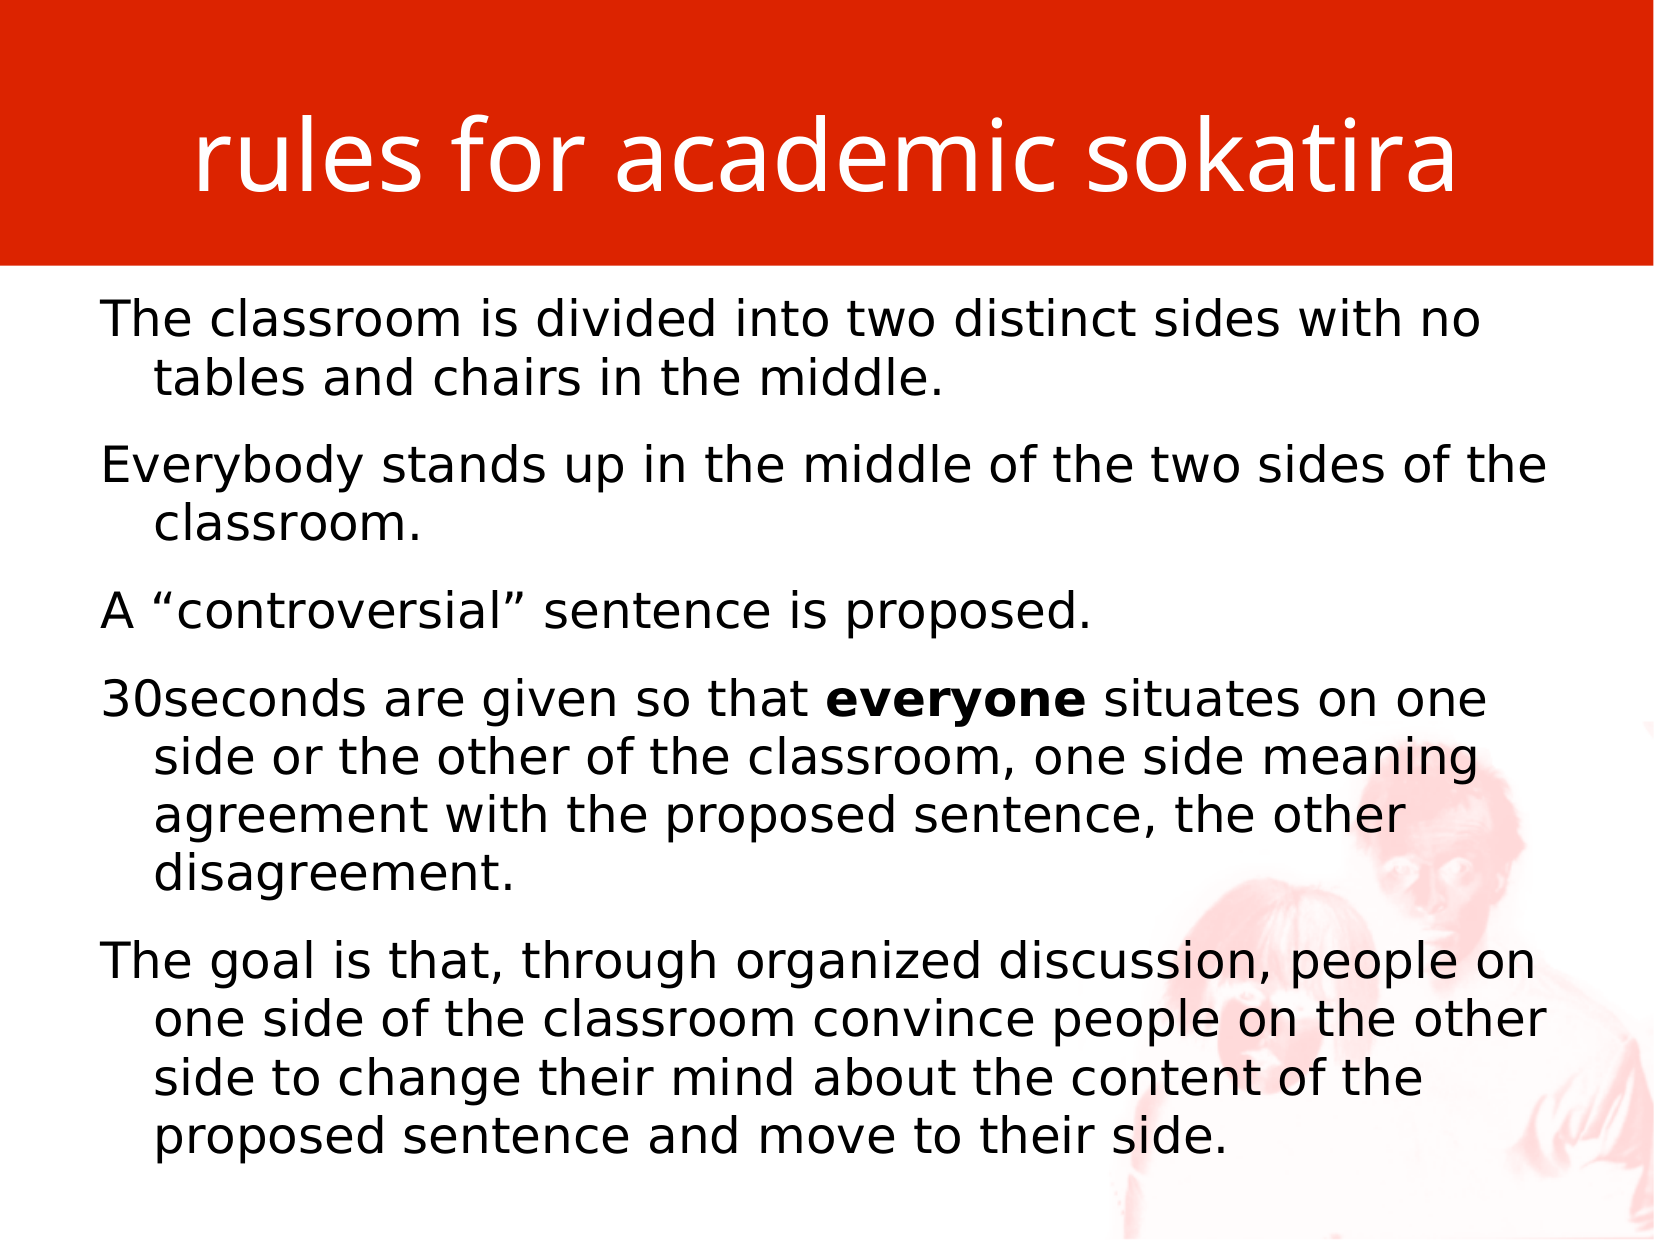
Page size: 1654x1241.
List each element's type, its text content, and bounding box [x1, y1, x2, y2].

list The classroom is divided into two distinct sides with no tables and chairs in the middle. Everybody stands up in the middle of the two sides of the classroom. A “controversial” sentence is proposed. 30seconds are given so that everyone situates on one side or the other of the classroom, one side meaning agreement with the proposed sentence, the other disagreement. The goal is that, through organized discussion, people on one side of the classroom convince people on the other side to change their mind about the content of the proposed sentence and move to their side. [82, 290, 1571, 1166]
title rules for academic sokatira [82, 49, 1571, 257]
text_box [0, 0, 1654, 266]
picture [0, 266, 1654, 1241]
